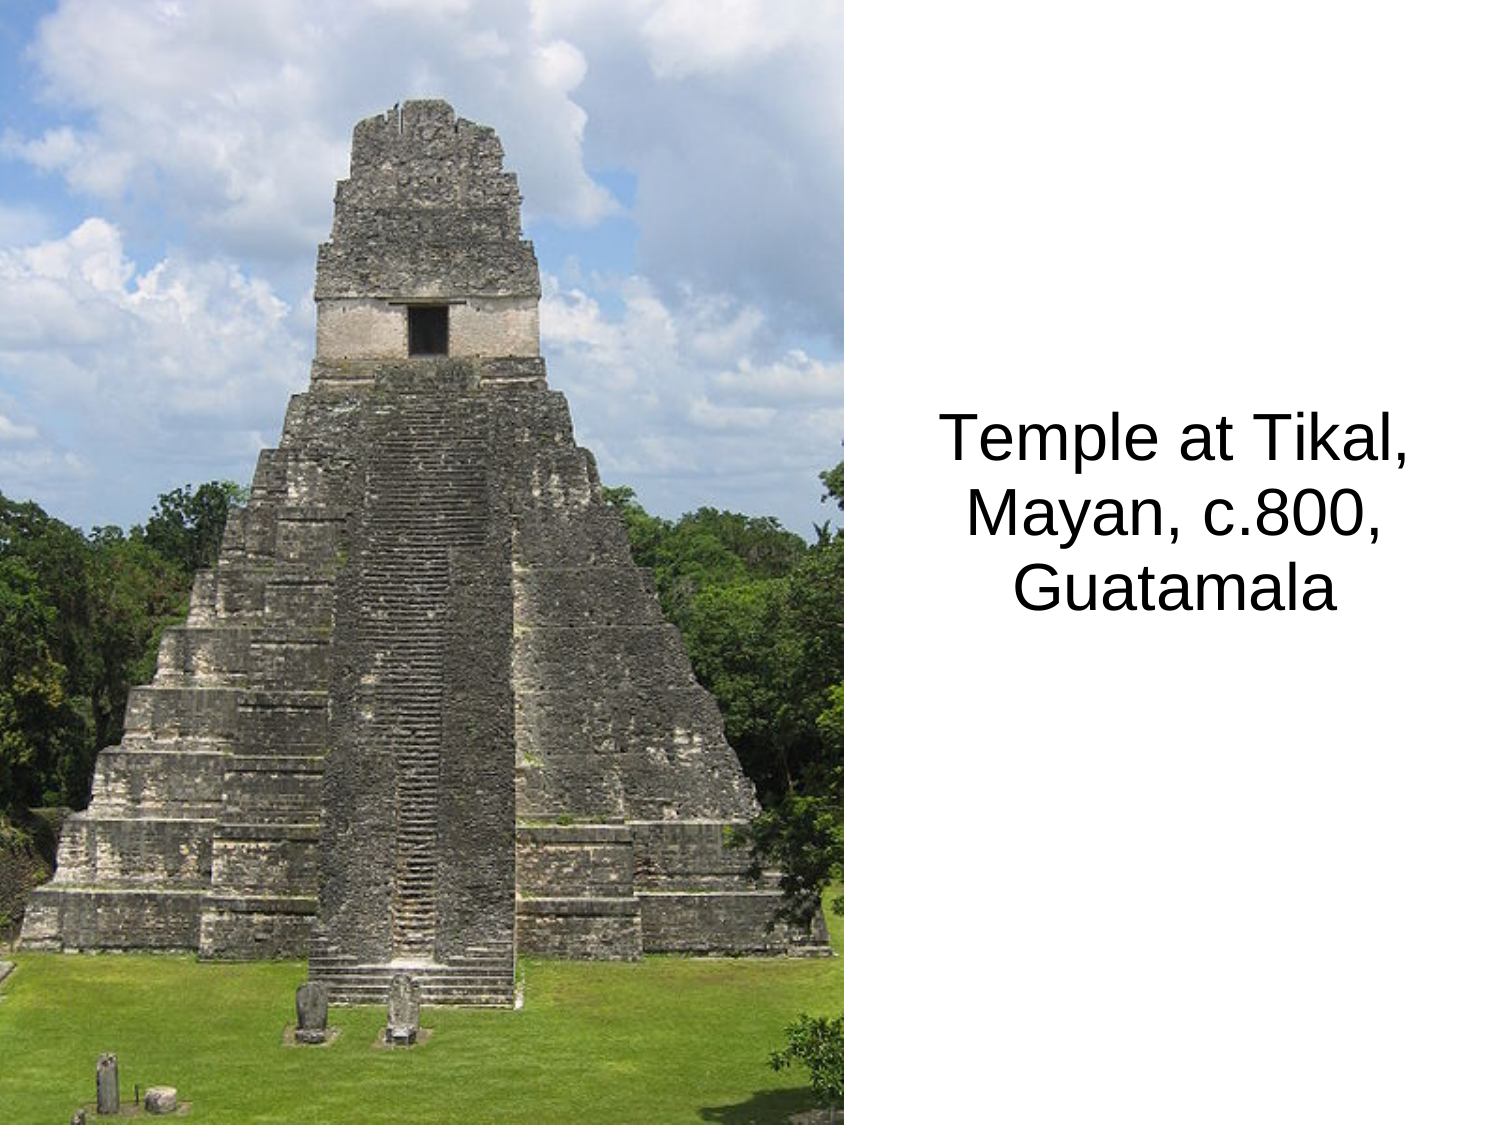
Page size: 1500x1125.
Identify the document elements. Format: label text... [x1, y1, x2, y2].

picture [0, 0, 844, 1125]
title Temple at Tikal, Mayan, c.800, Guatamala [875, 0, 1476, 1026]
